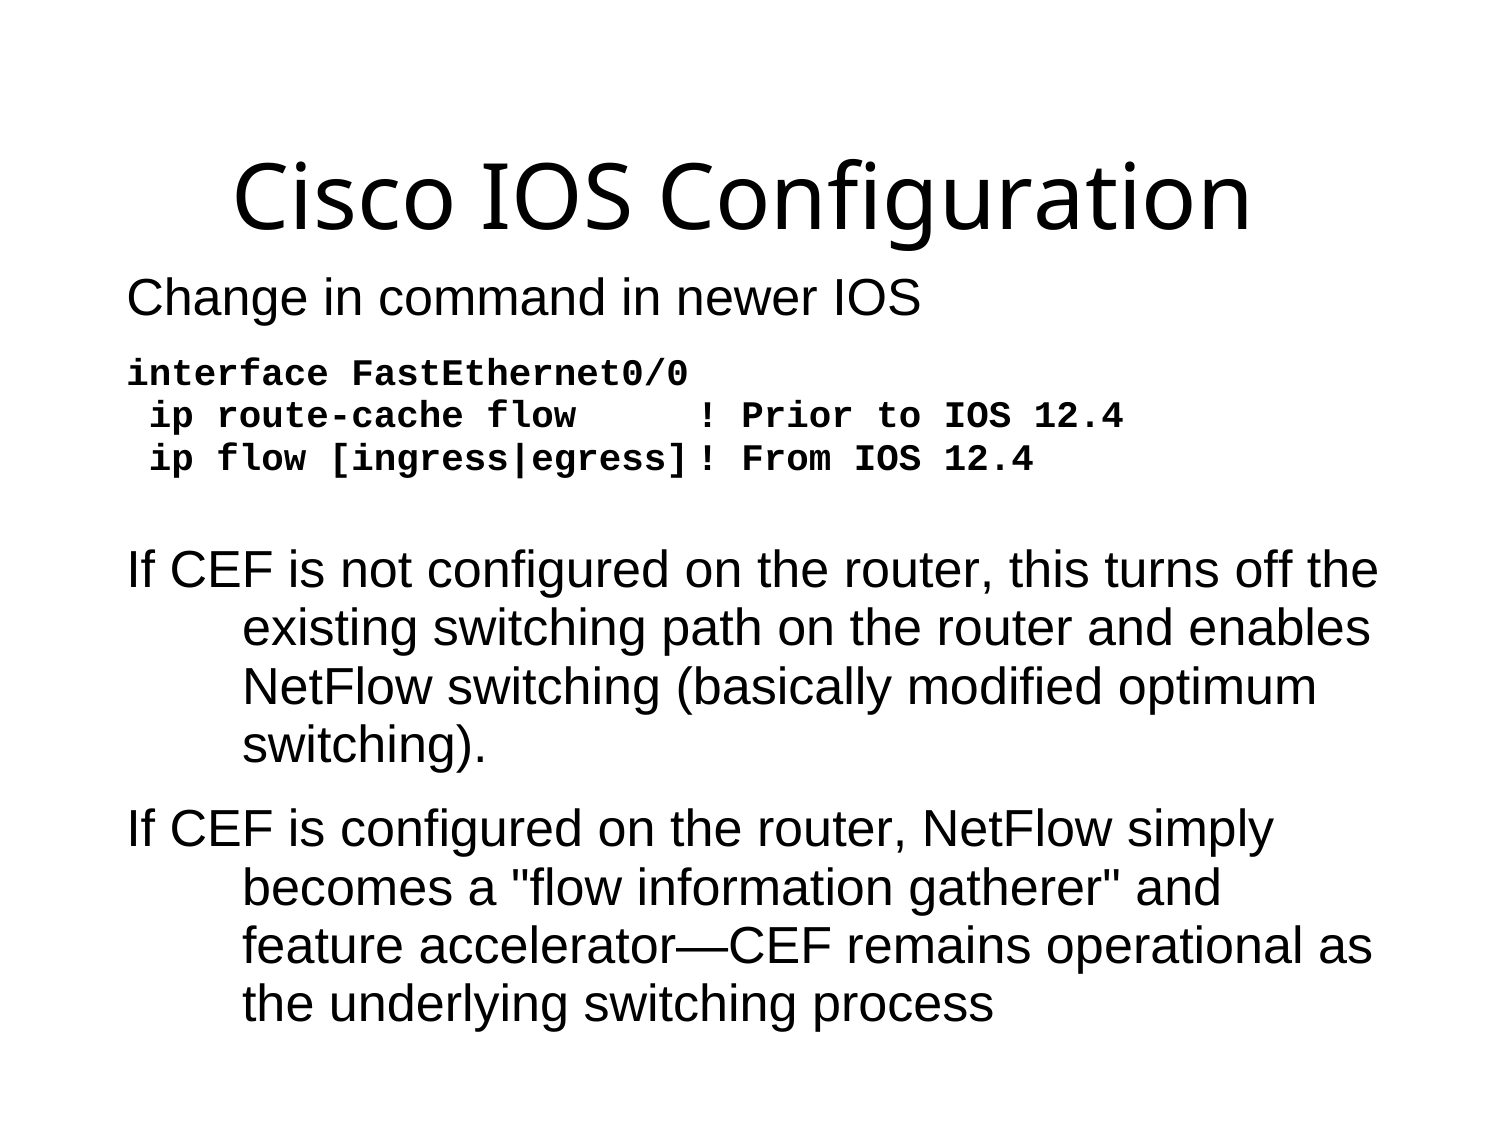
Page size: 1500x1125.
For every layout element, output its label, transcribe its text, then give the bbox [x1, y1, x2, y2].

title Cisco IOS Configuration [112, 62, 1388, 259]
list Change in command in newer IOS interface FastEthernet0/0 ip route-cache flow ! Prior to IOS 12.4 ip flow [ingress|egress] ! From IOS 12.4 If CEF is not configured on the router, this turns off the existing switching path on the router and enables NetFlow switching (basically modified optimum switching). If CEF is configured on the router, NetFlow simply becomes a "flow information gatherer" and feature accelerator—CEF remains operational as the underlying switching process [112, 259, 1388, 1097]
